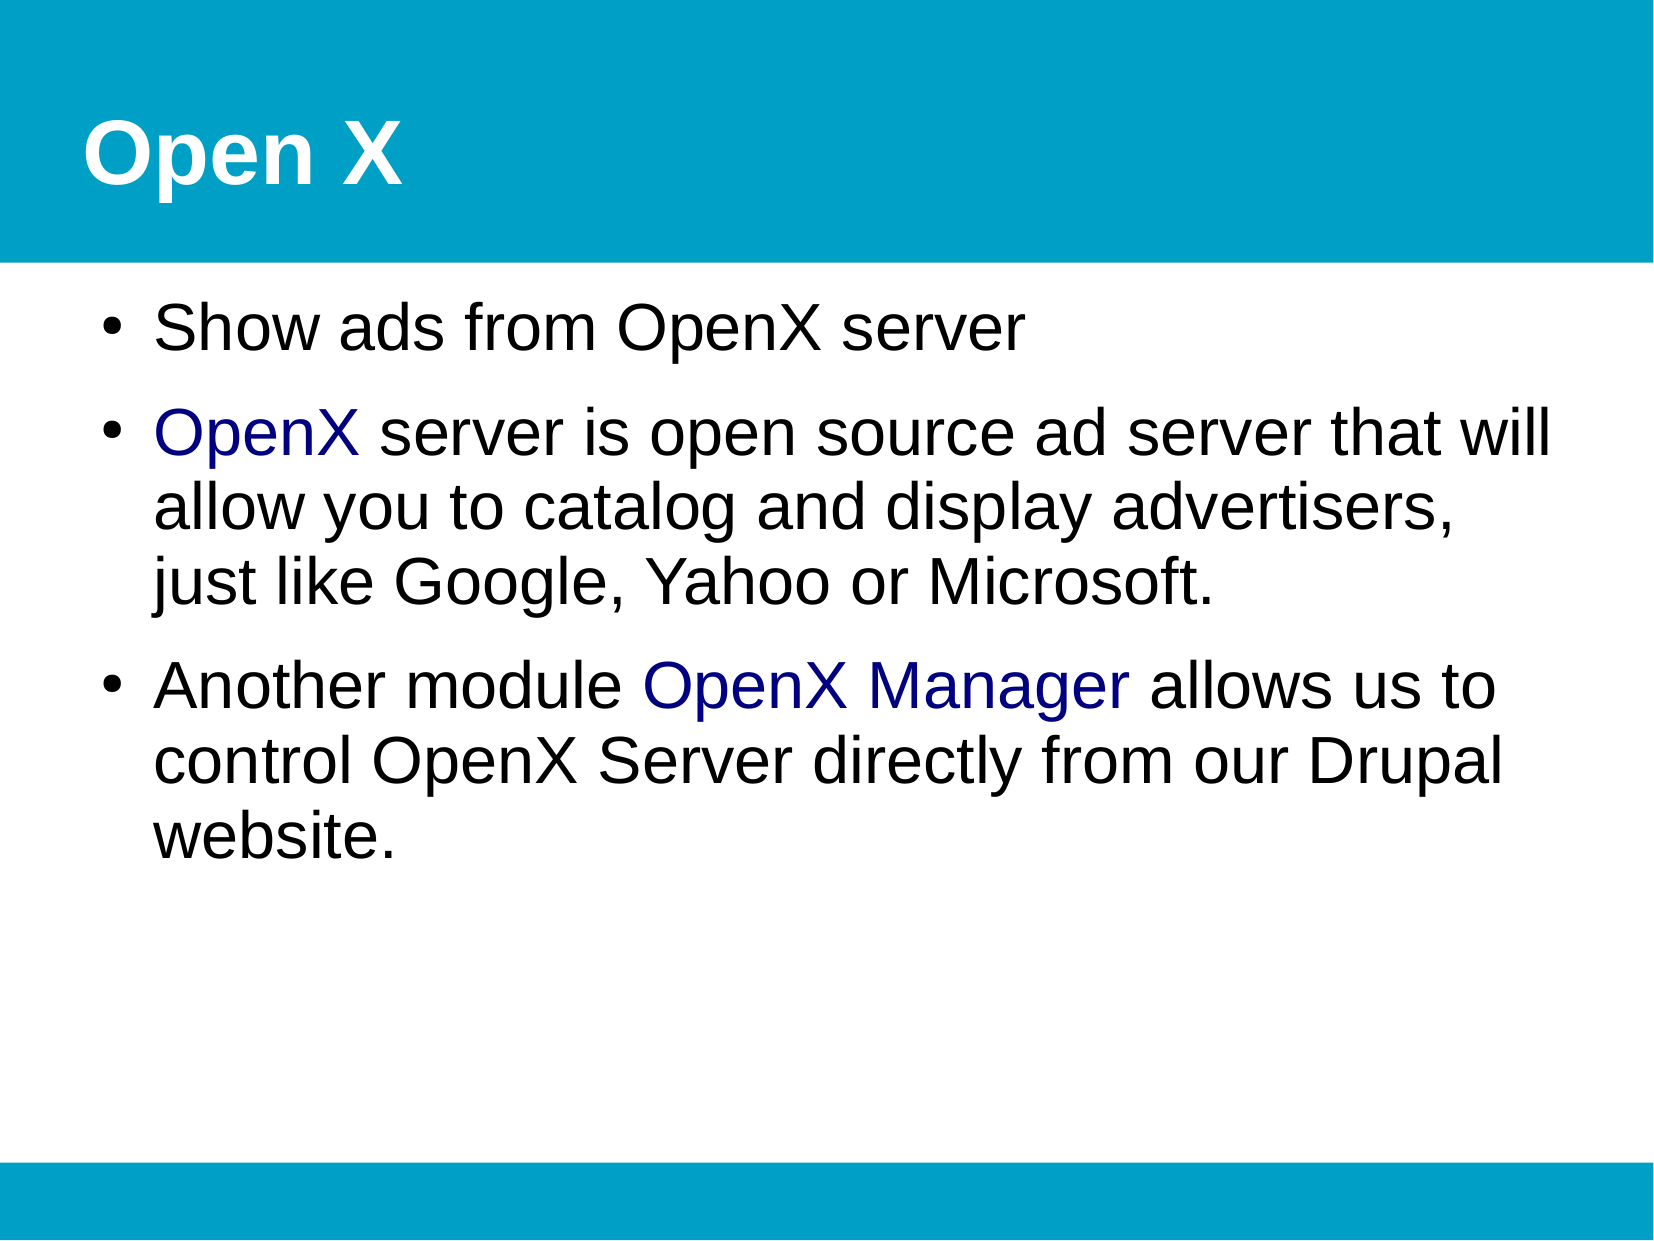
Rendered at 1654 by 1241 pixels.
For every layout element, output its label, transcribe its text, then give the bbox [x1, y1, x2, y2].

title Open X [82, 56, 1571, 250]
list Show ads from OpenX server OpenX server is open source ad server that will allow you to catalog and display advertisers, just like Google, Yahoo or Microsoft. Another module OpenX Manager allows us to control OpenX Server directly from our Drupal website. [82, 290, 1571, 1094]
